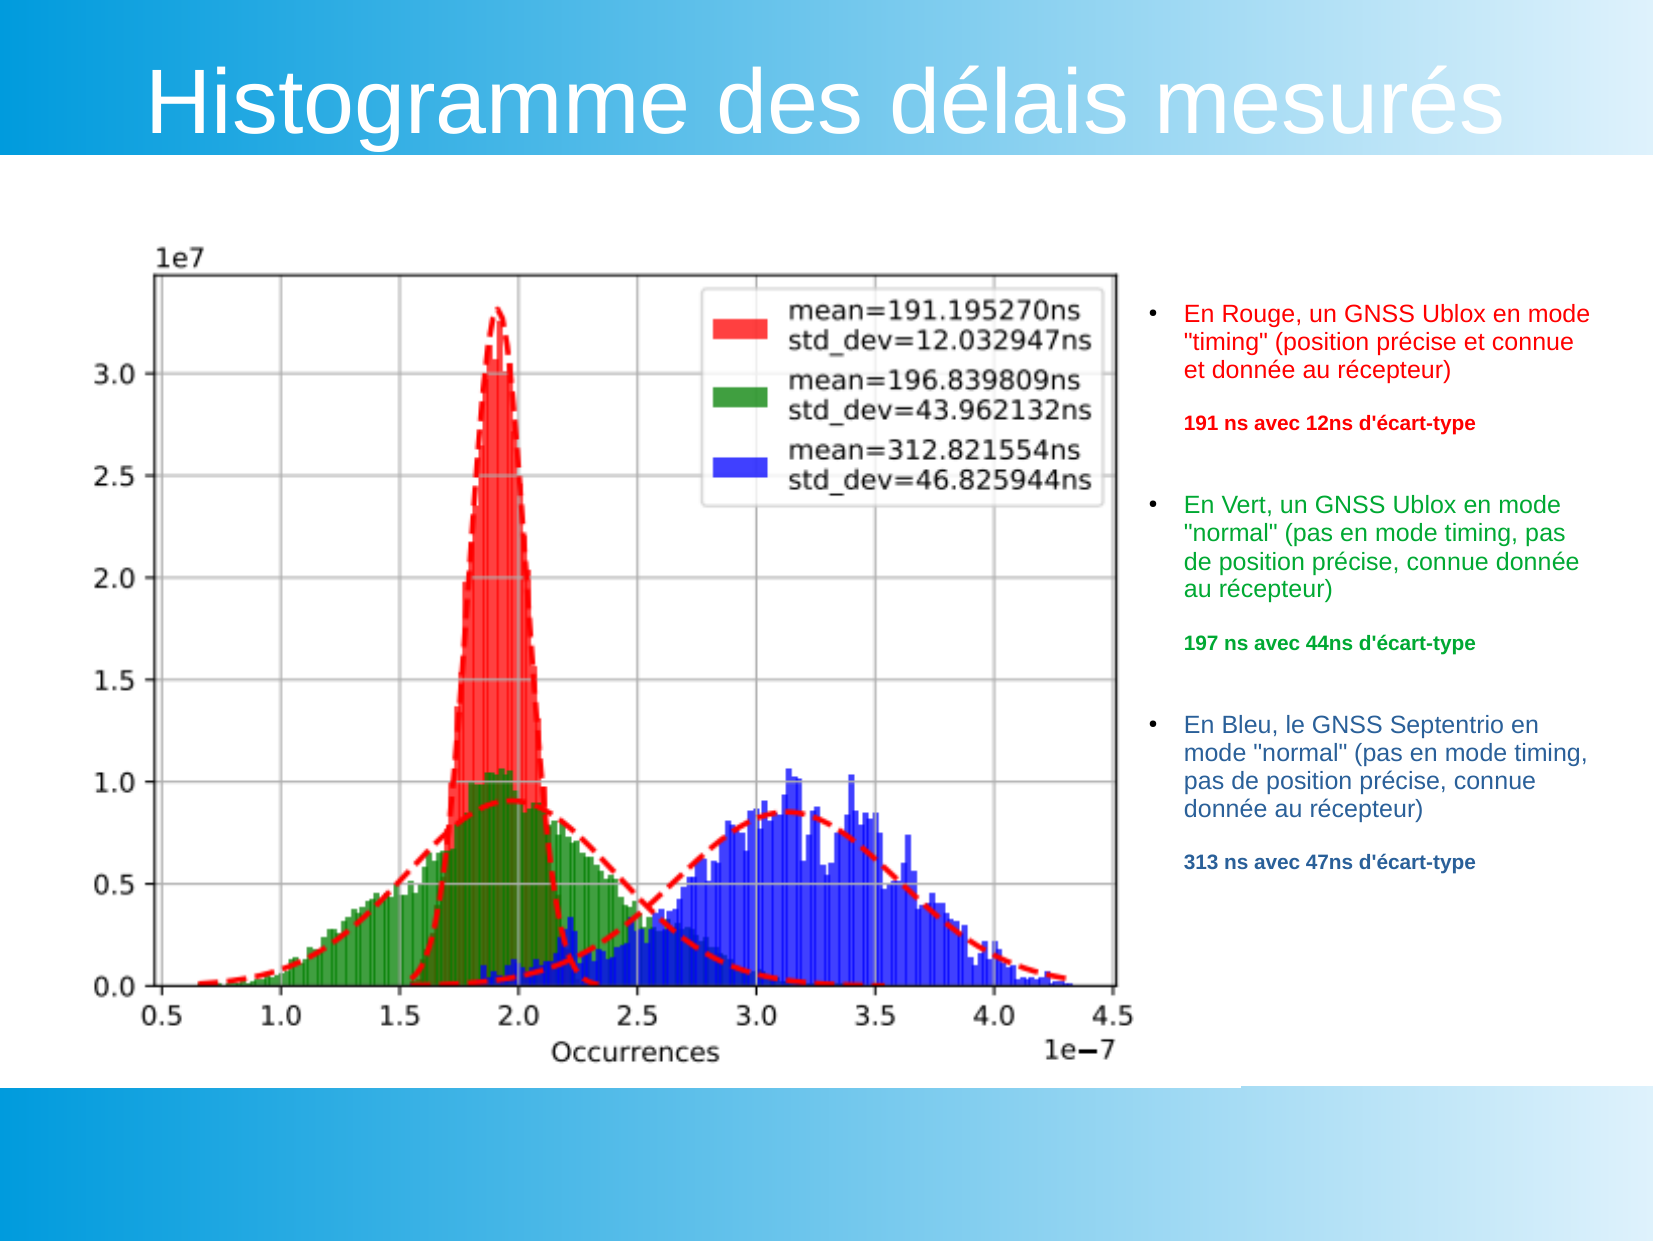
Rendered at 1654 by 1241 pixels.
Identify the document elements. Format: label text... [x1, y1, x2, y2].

text_box En Rouge, un GNSS Ublox en mode "timing" (position précise et connue et donnée au récepteur) 191 ns avec 12ns d'écart-type En Vert, un GNSS Ublox en mode "normal" (pas en mode timing, pas de position précise, connue donnée au récepteur) 197 ns avec 44ns d'écart-type En Bleu, le GNSS Septentrio en mode "normal" (pas en mode timing, pas de position précise, connue donnée au récepteur) 313 ns avec 47ns d'écart-type [1133, 292, 1607, 984]
title Histogramme des délais mesurés [82, 49, 1571, 155]
picture [0, 165, 1241, 1241]
